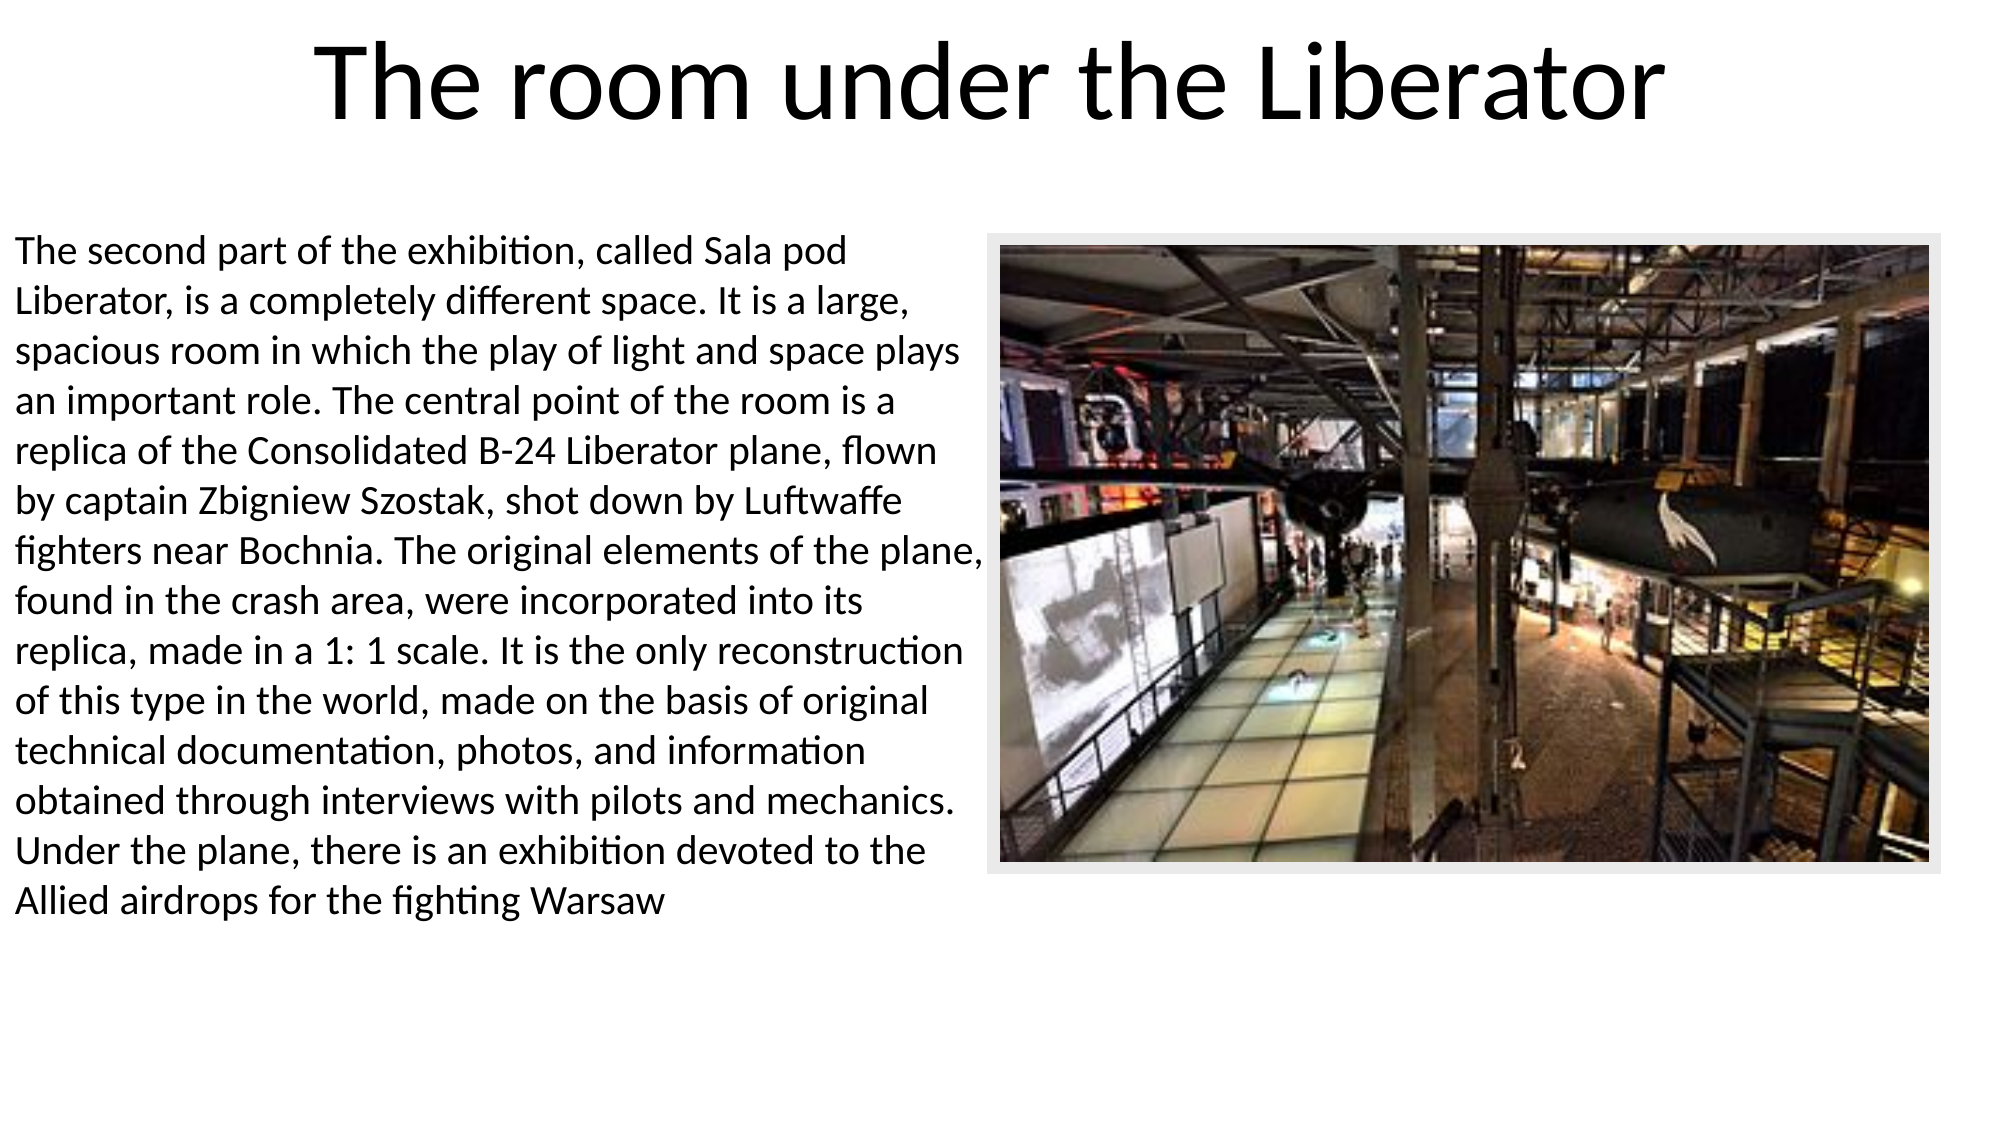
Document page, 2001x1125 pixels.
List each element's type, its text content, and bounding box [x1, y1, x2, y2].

text_box The second part of the exhibition, called Sala pod Liberator, is a completely different space. It is a large, spacious room in which the play of light and space plays an important role. The central point of the room is a replica of the Consolidated B-24 Liberator plane, flown by captain Zbigniew Szostak, shot down by Luftwaffe fighters near Bochnia. The original elements of the plane, found in the crash area, were incorporated into its replica, made in a 1: 1 scale. It is the only reconstruction of this type in the world, made on the basis of original technical documentation, photos, and information obtained through interviews with pilots and mechanics. Under the plane, there is an exhibition devoted to the Allied airdrops for the fighting Warsaw [0, 215, 1000, 931]
text_box The room under the Liberator [299, 0, 1827, 195]
picture [999, 245, 1929, 862]
